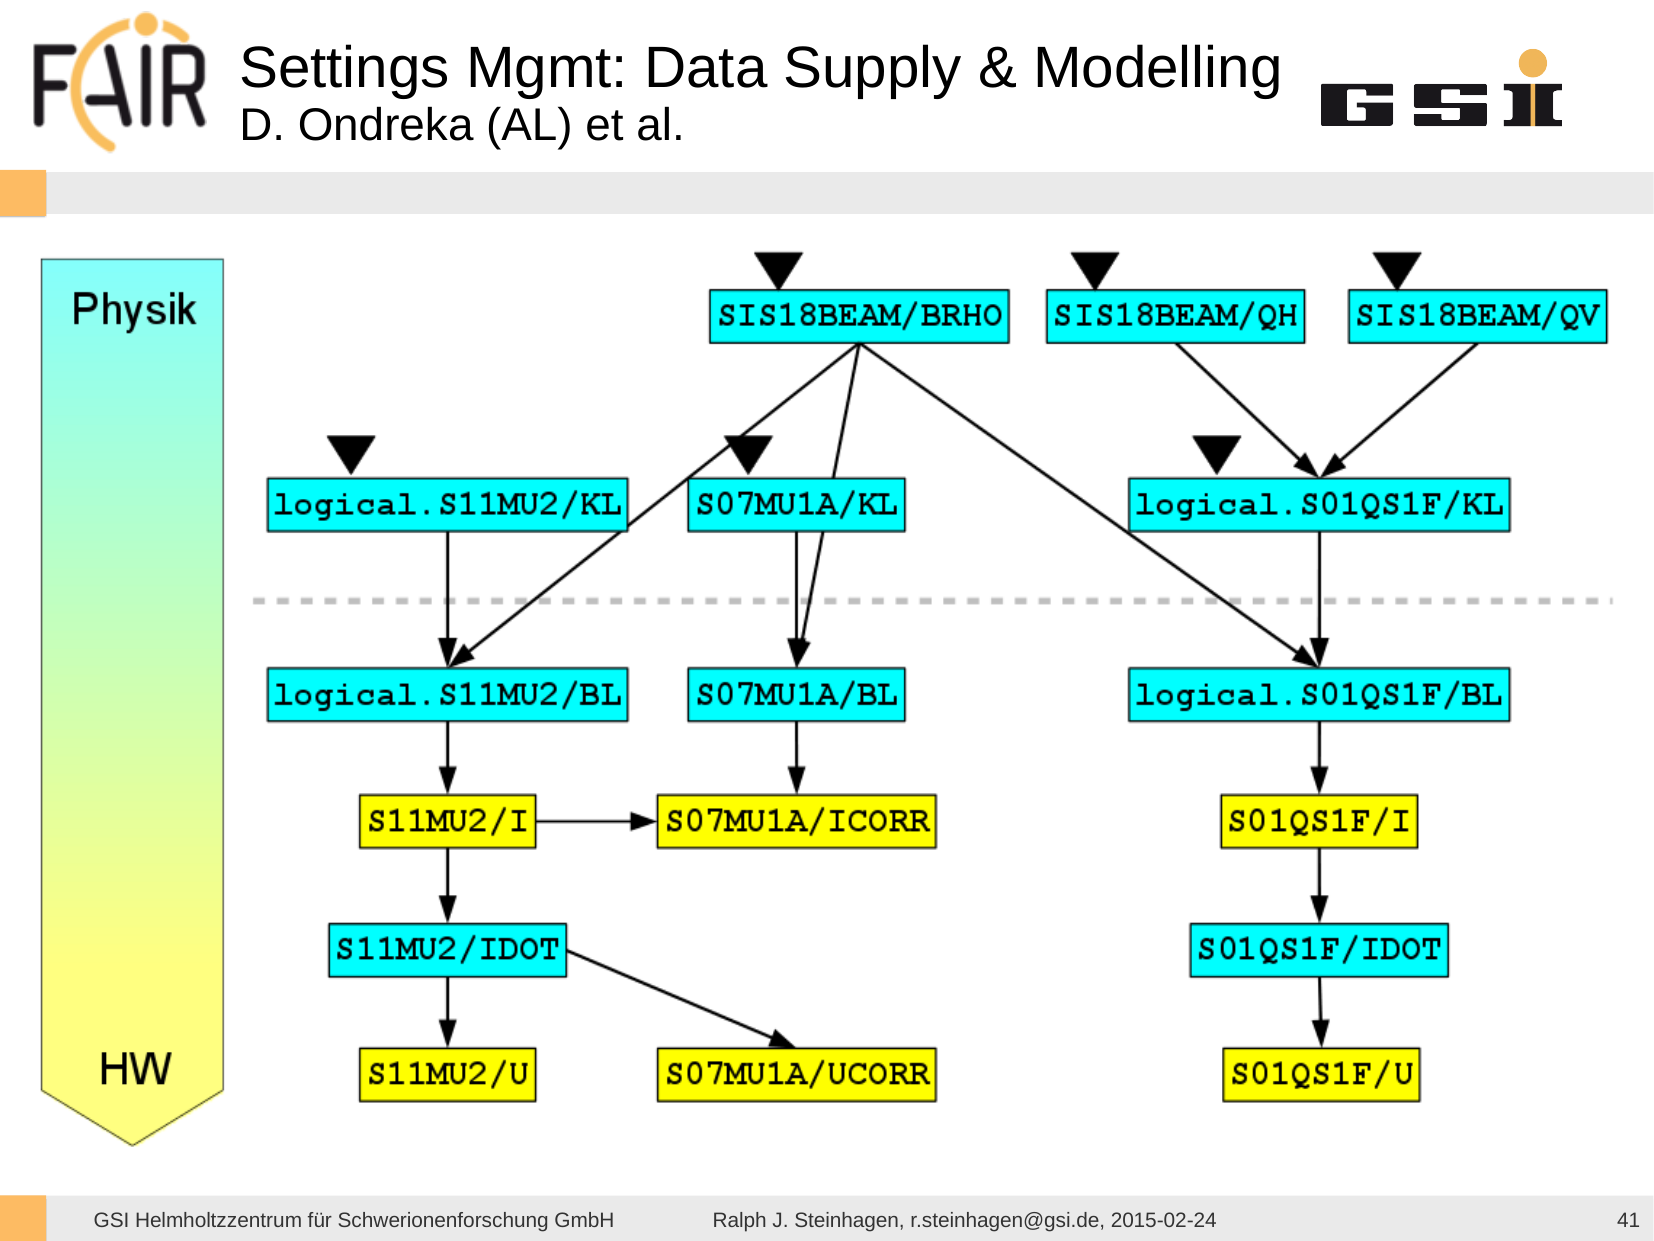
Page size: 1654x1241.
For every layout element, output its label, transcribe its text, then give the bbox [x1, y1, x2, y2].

picture [1319, 46, 1564, 129]
picture [33, 10, 207, 155]
title Settings Mgmt: Data Supply & Modelling D. Ondreka (AL) et al. [239, 23, 1301, 162]
picture [28, 236, 1625, 1151]
